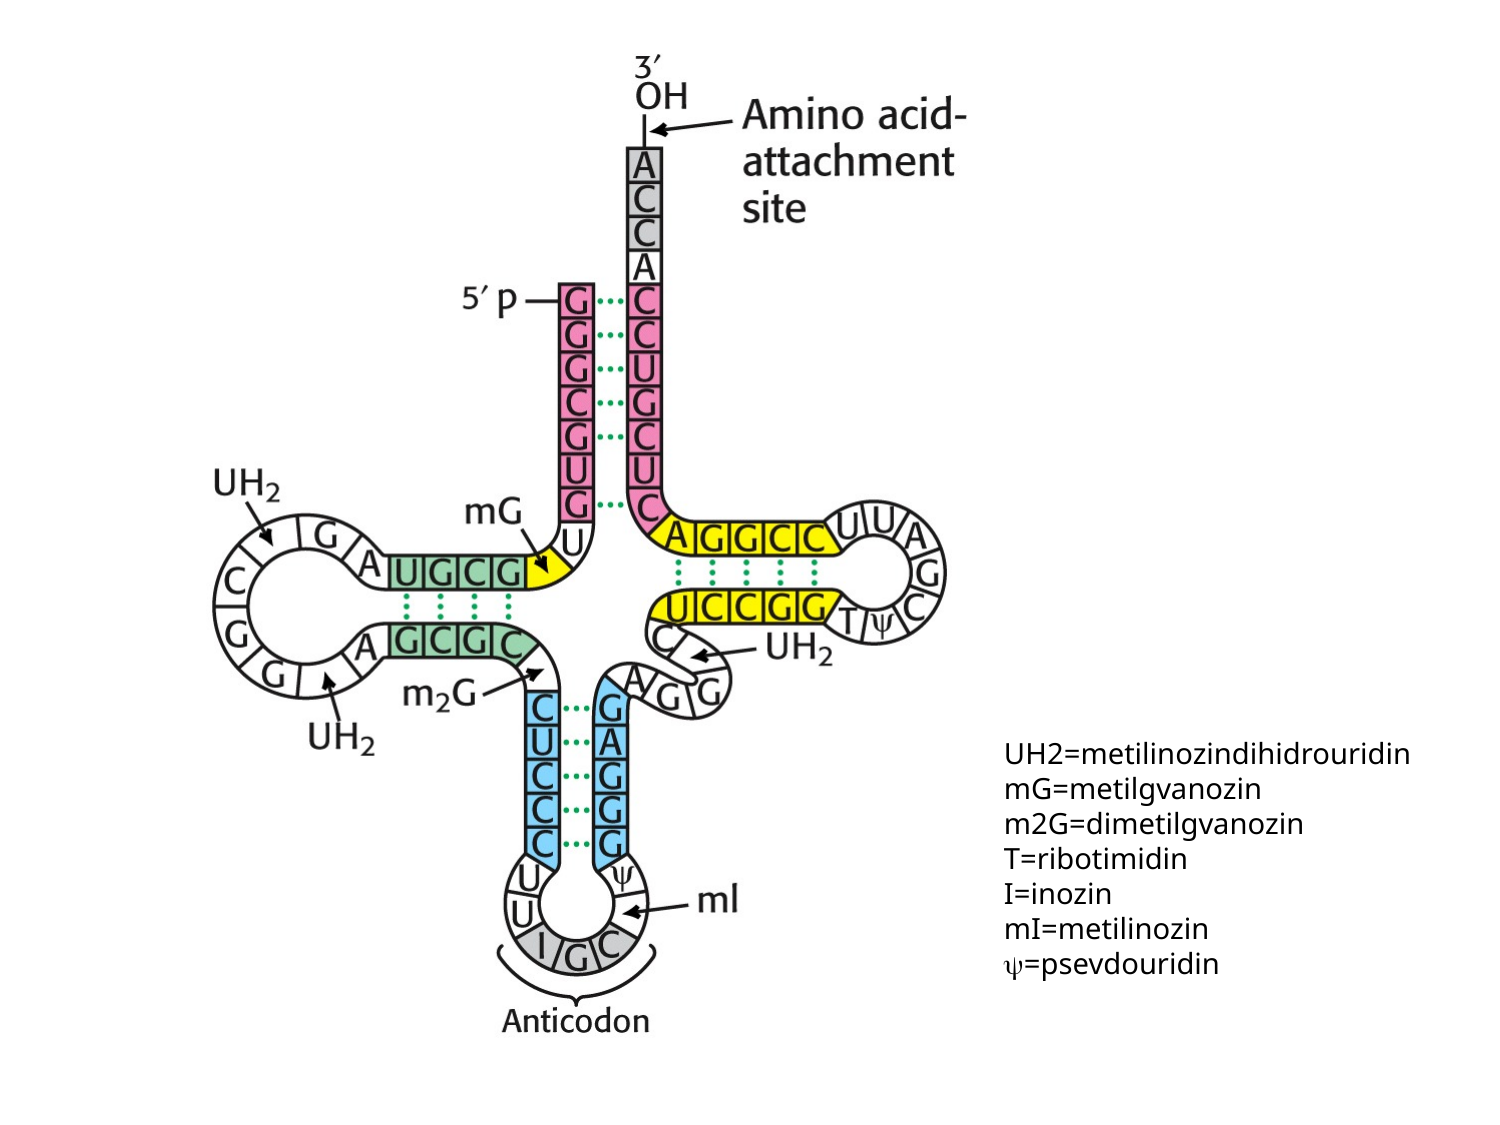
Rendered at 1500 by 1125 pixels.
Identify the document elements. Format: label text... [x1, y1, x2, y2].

text_box UH2=metilinozindihidrouridin mG=metilgvanozin m2G=dimetilgvanozin T=ribotimidin I=inozin mI=metilinozin =psevdouridin [989, 727, 1427, 988]
picture [174, 37, 992, 1038]
